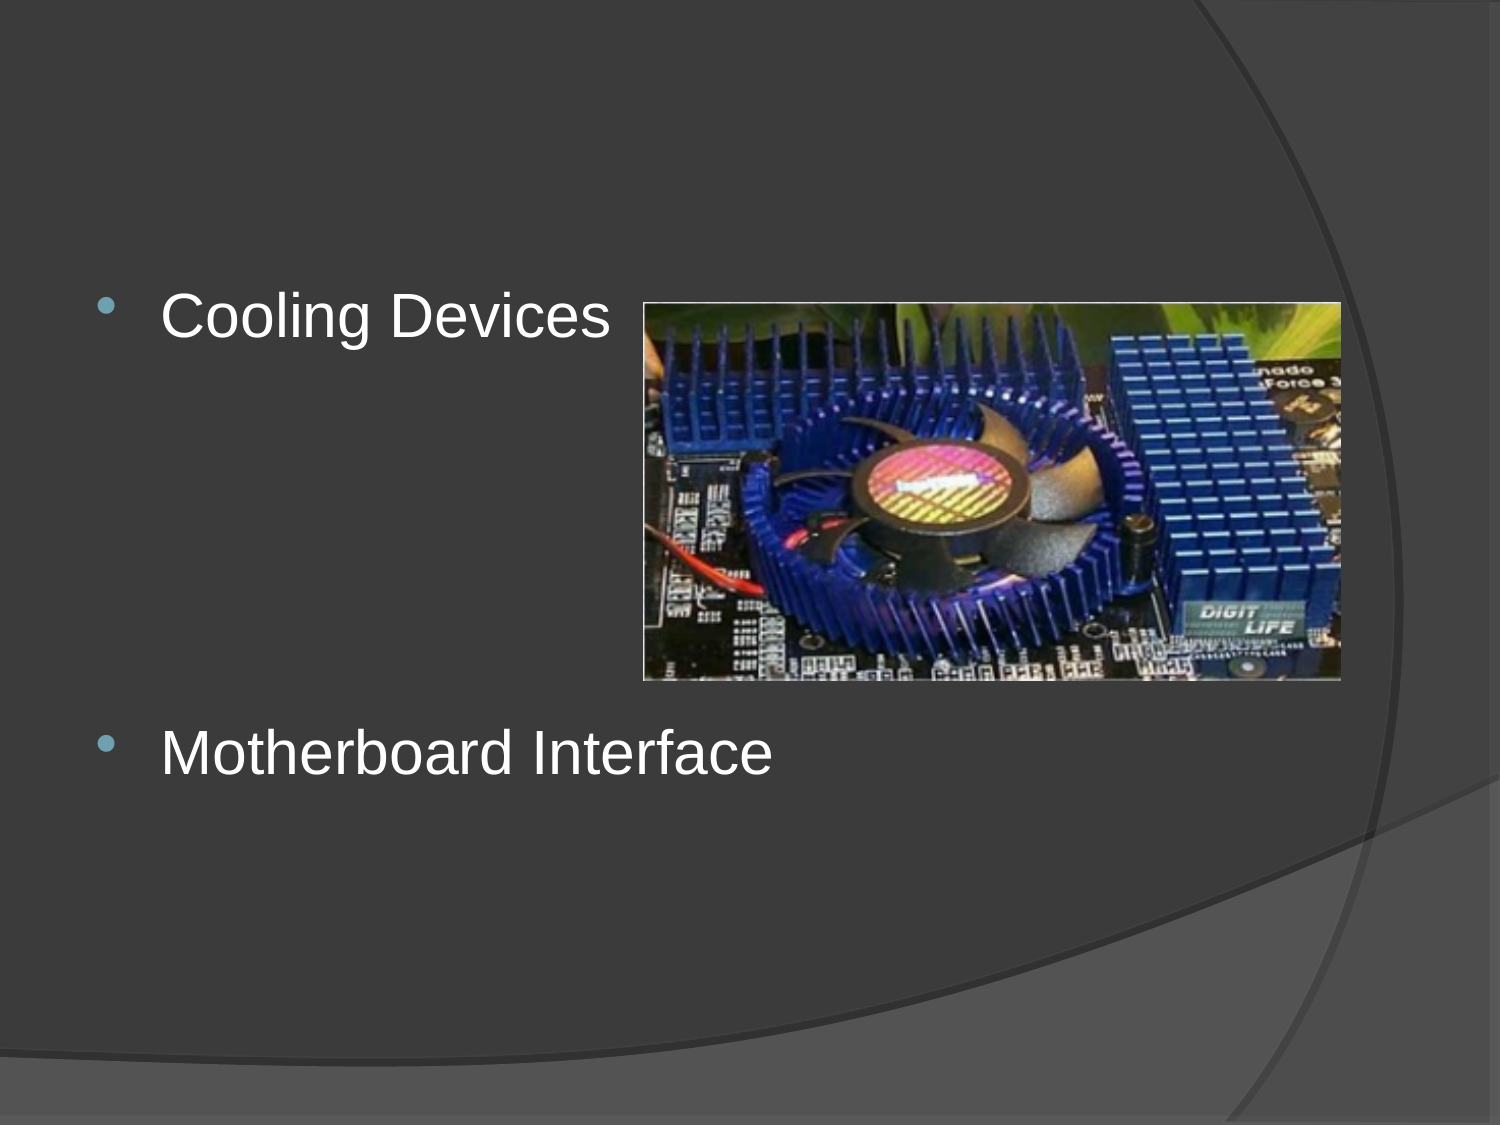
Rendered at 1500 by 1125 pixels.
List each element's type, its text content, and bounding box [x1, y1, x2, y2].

list Cooling Devices Motherboard Interface [76, 267, 1427, 1010]
picture [643, 302, 1341, 681]
